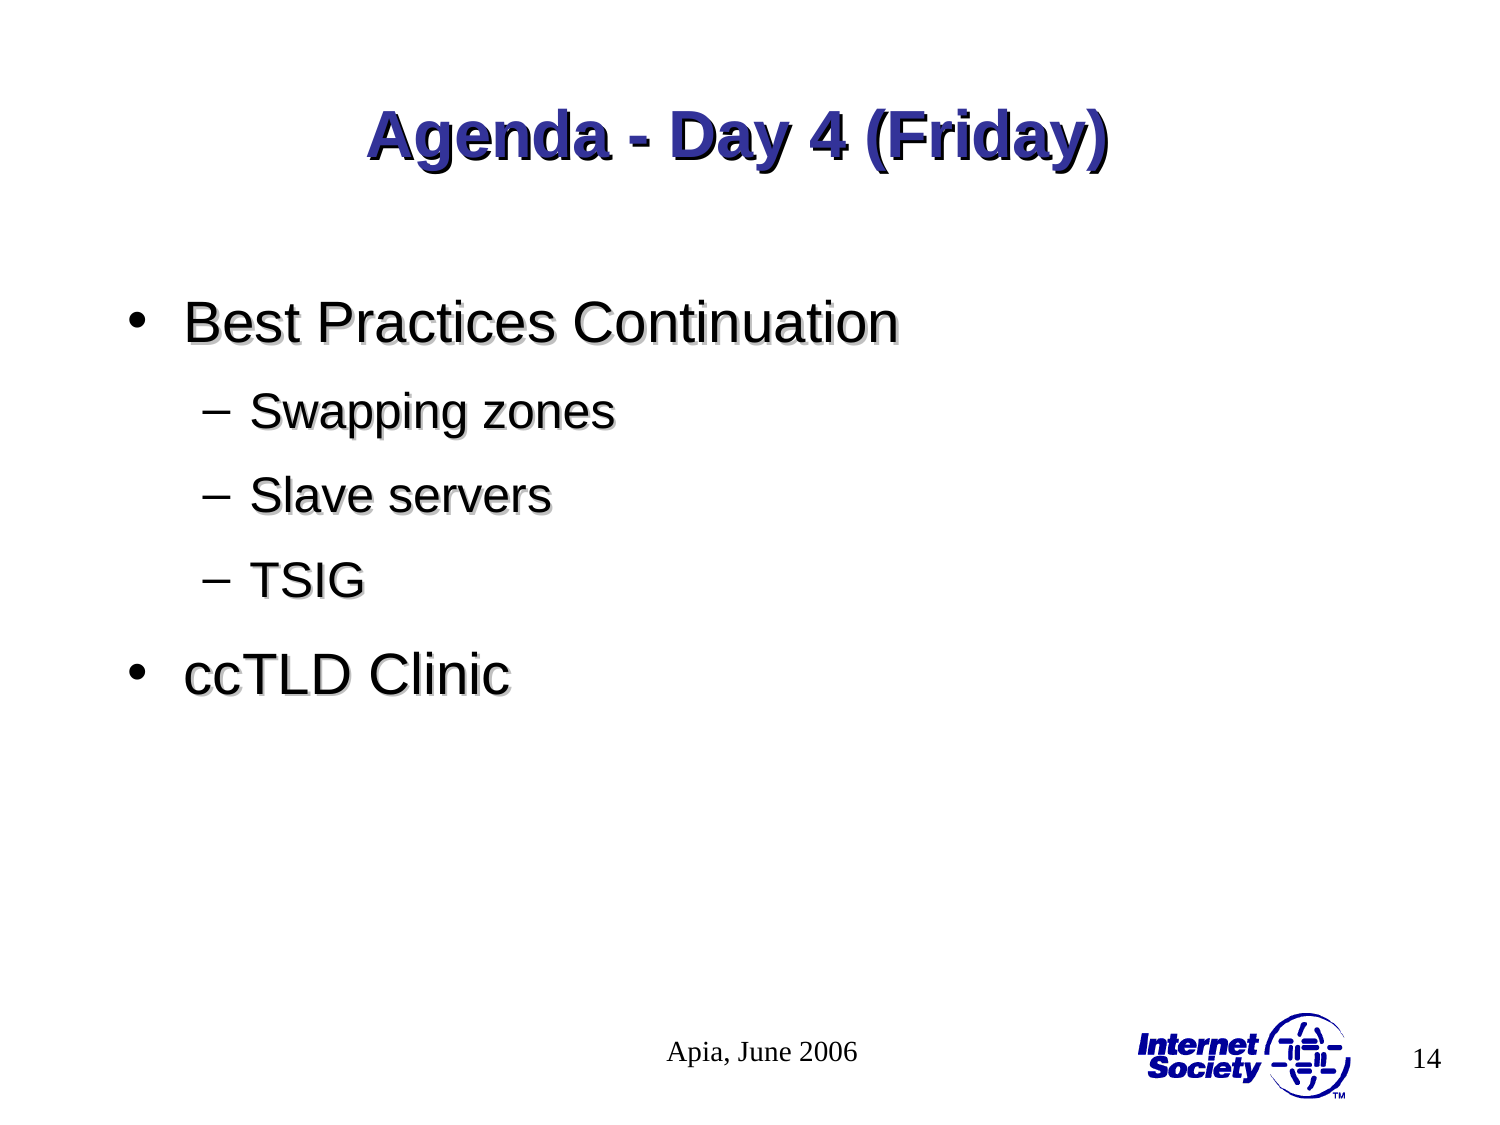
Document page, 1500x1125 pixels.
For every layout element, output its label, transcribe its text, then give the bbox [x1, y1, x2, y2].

title Agenda - Day 4 (Friday) [99, 37, 1375, 225]
list Best Practices Continuation Swapping zones Slave servers TSIG ccTLD Clinic [112, 262, 1388, 1001]
picture [1137, 1012, 1351, 1099]
text_box Apia, June 2006 [512, 1025, 1013, 1101]
